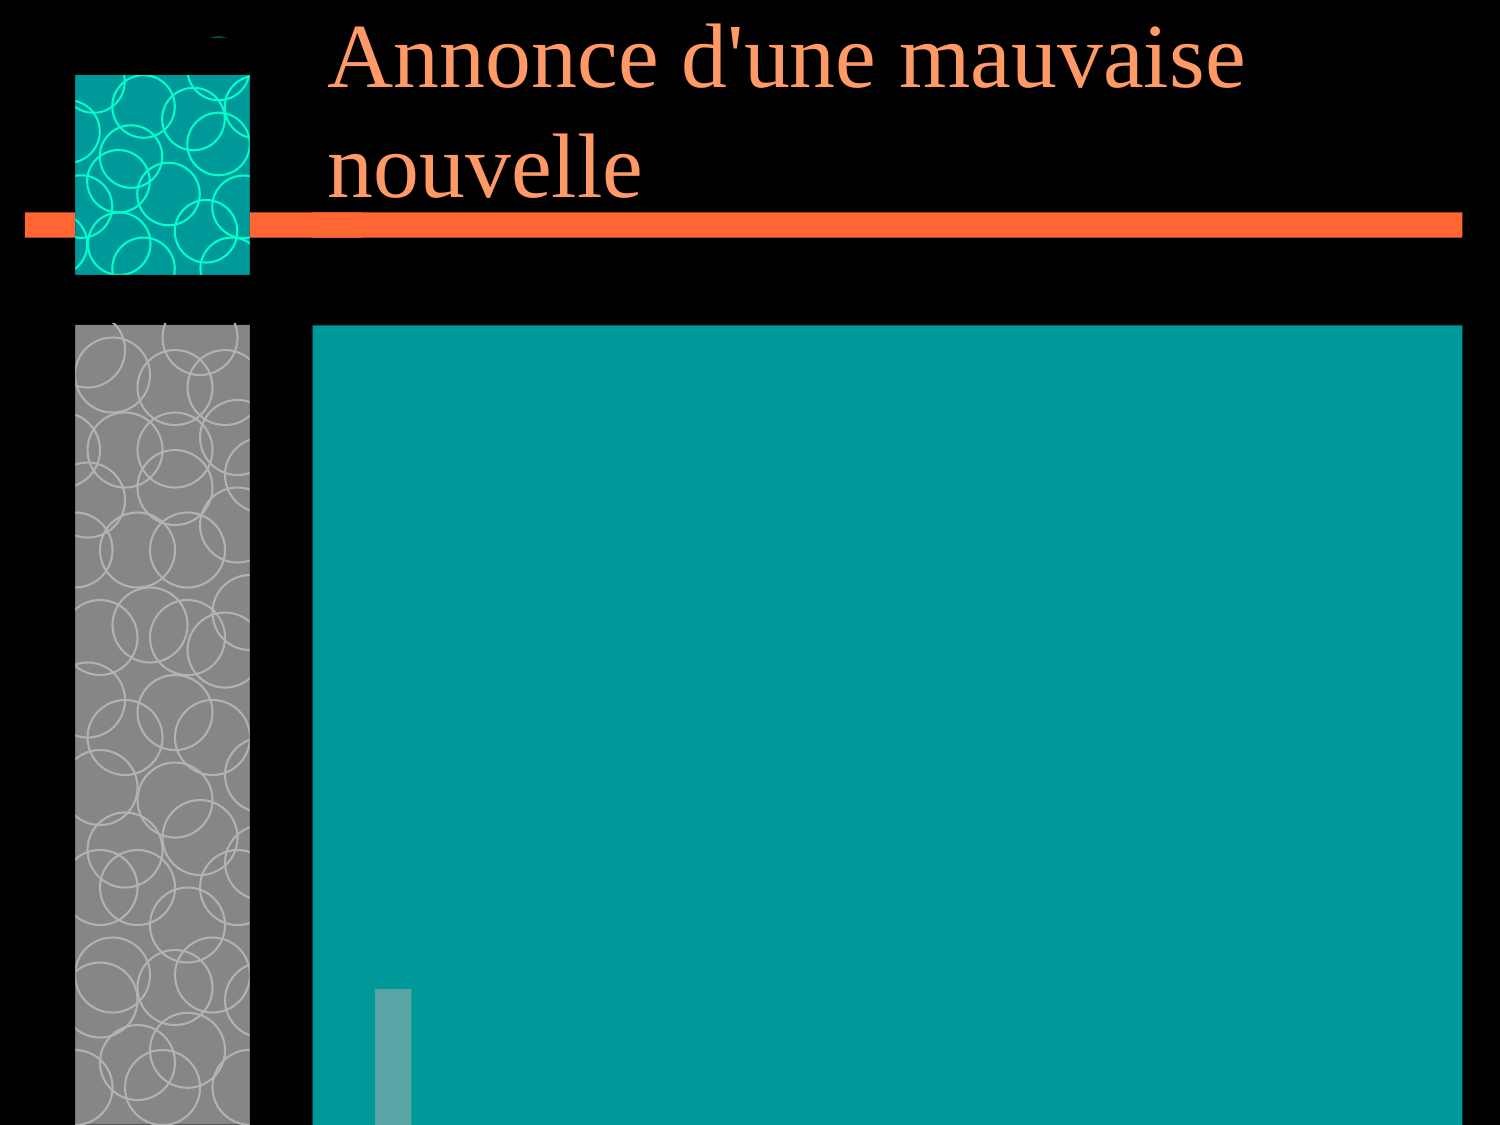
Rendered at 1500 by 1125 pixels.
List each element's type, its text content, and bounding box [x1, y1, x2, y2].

title Annonce d'une mauvaise nouvelle [312, 0, 1488, 213]
